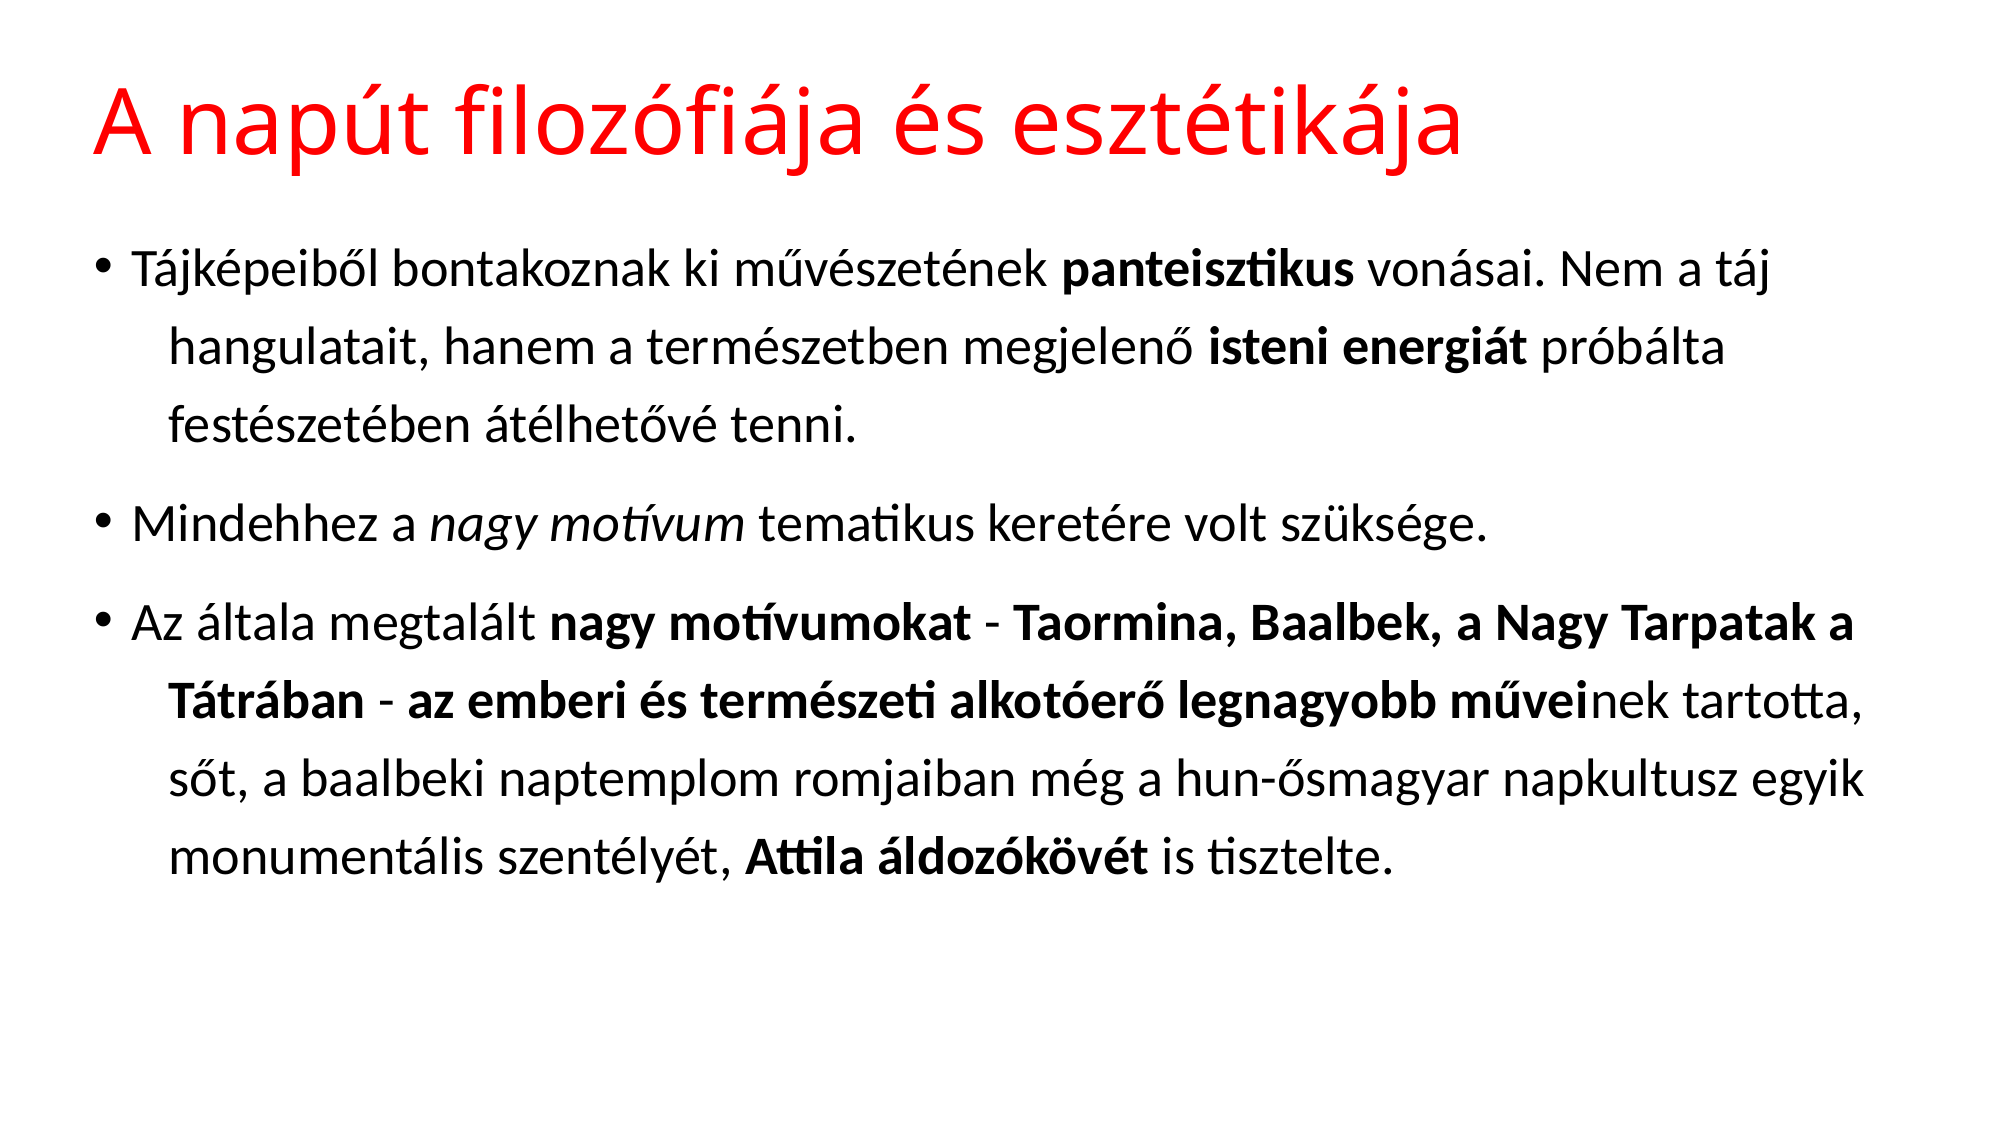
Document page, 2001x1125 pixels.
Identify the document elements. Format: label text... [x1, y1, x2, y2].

title A napút filozófiája és esztétikája [78, 16, 1804, 211]
list Tájképeiből bontakoznak ki művészetének panteisztikus vonásai. Nem a táj hangulatait, hanem a természetben megjelenő isteni energiát próbálta festészetében átélhetővé tenni. Mindehhez a nagy motívum tematikus keretére volt szüksége. Az általa megtalált nagy motívumokat - Taormina, Baalbek, a Nagy Tarpatak a Tátrában - az emberi és természeti alkotóerő legnagyobb műveinek tartotta, sőt, a baalbeki naptemplom romjaiban még a hun-ősmagyar napkultusz egyik monumentális szentélyét, Attila áldozókövét is tisztelte. [78, 211, 1912, 1020]
